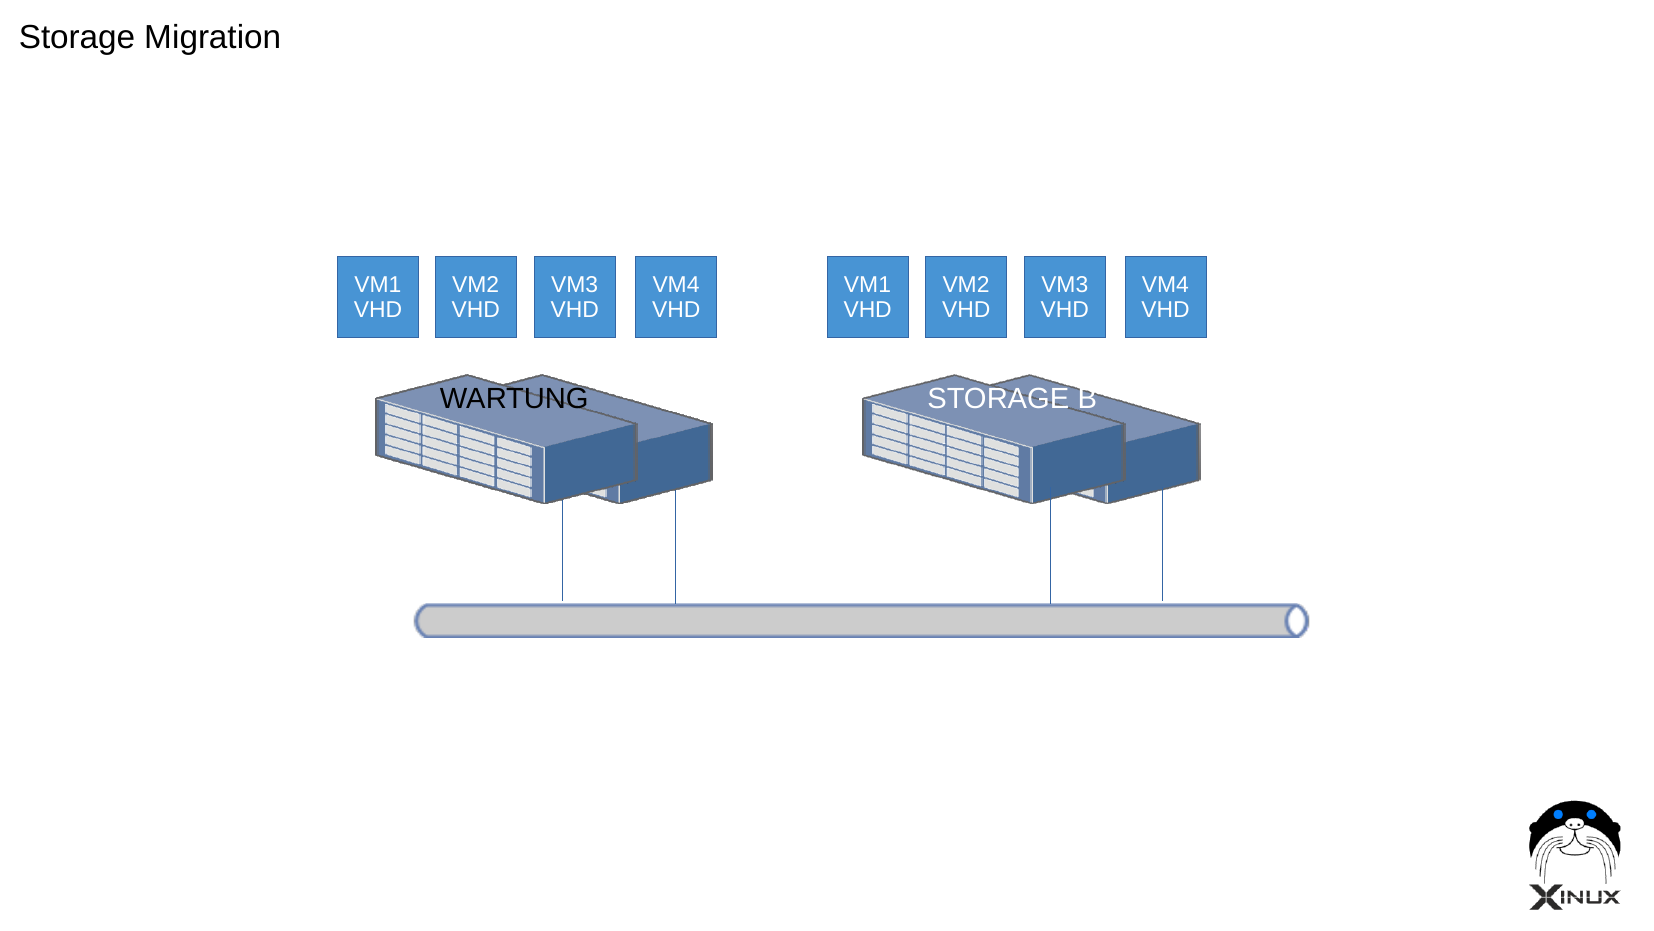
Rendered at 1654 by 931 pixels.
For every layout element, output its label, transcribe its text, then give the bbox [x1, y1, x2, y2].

text_box VM1 VHD [337, 256, 419, 338]
text_box STORAGE B [912, 375, 1126, 432]
text_box WARTUNG [425, 375, 638, 432]
picture [375, 374, 713, 504]
picture [862, 374, 1201, 504]
picture [409, 603, 1313, 638]
text_box VM2 VHD [435, 256, 517, 338]
text_box VM3 VHD [1024, 256, 1106, 338]
text_box VM4 VHD [1125, 256, 1207, 338]
text_box VM2 VHD [925, 256, 1007, 338]
text_box VM1 VHD [827, 256, 909, 338]
text_box VM3 VHD [534, 256, 616, 338]
picture [1500, 780, 1651, 931]
title Storage Migration [0, 0, 301, 76]
text_box VM4 VHD [635, 256, 717, 338]
